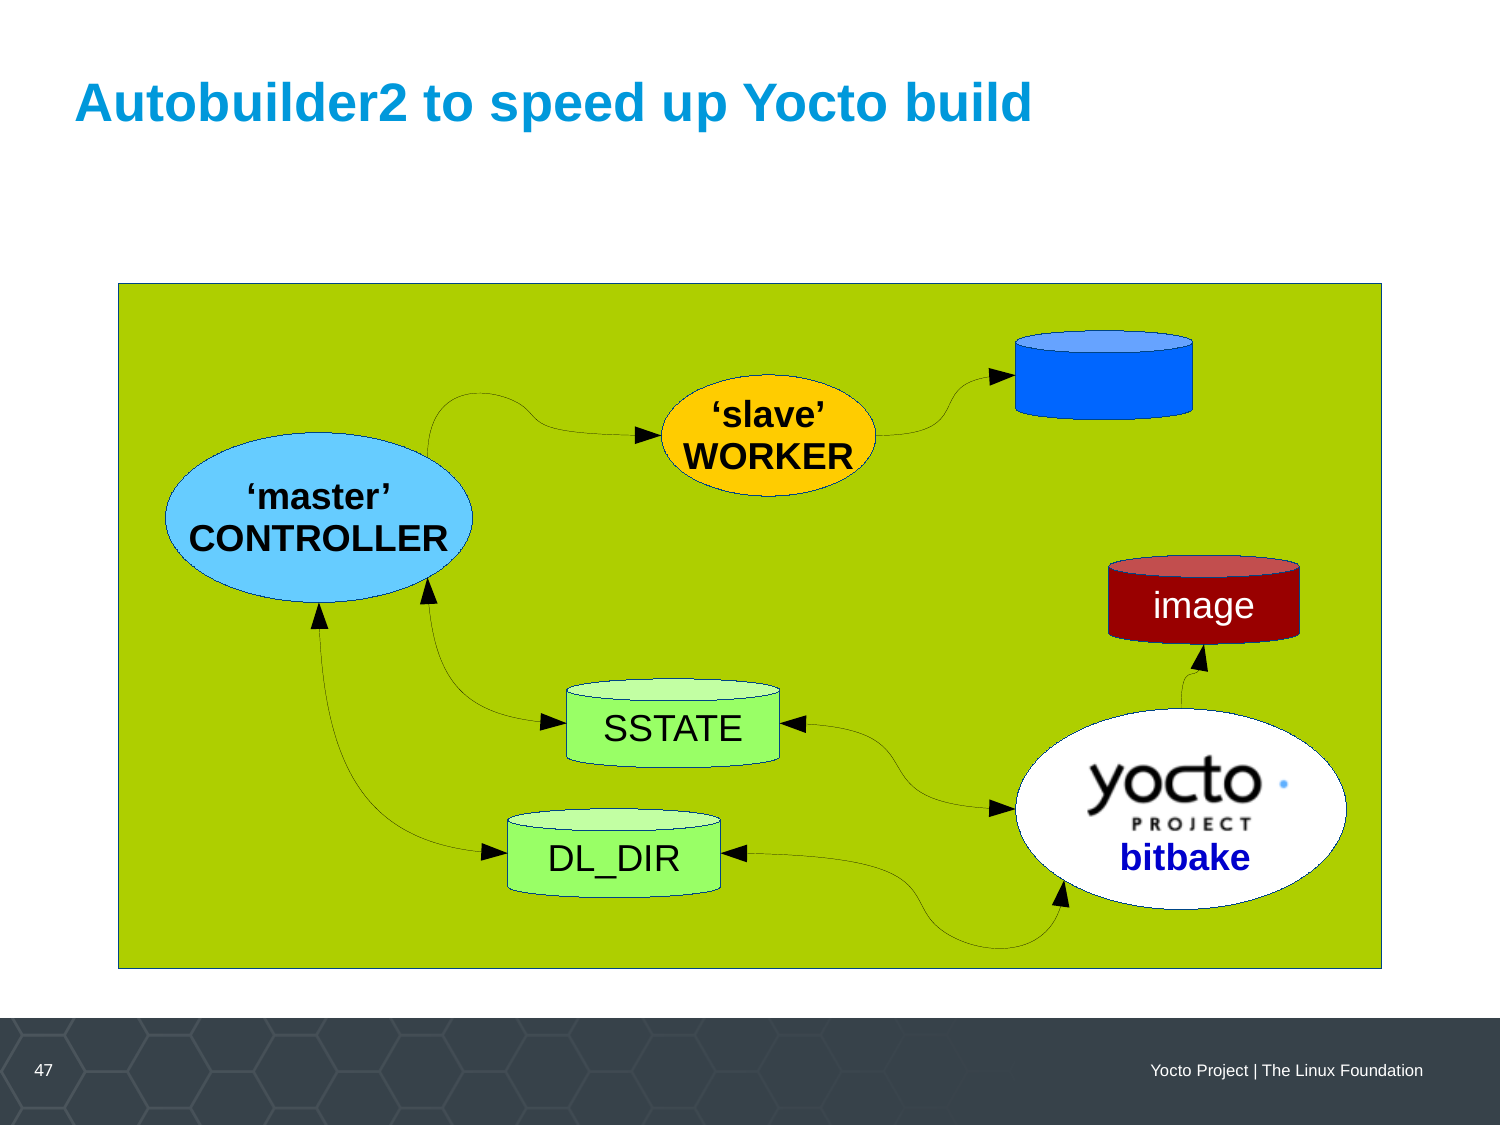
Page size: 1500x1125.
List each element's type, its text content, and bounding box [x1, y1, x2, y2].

text_box ‘slave’ WORKER [661, 374, 876, 497]
text_box [118, 283, 1382, 969]
text_box ‘master’ CONTROLLER [165, 432, 473, 603]
text_box SSTATE [566, 691, 780, 768]
text_box bitbake [1086, 829, 1284, 886]
text_box Autobuilder2 to speed up Yocto build [74, 67, 1424, 213]
text_box DL_DIR [507, 821, 721, 898]
picture [0, 0, 1500, 1125]
text_box image [1108, 567, 1300, 645]
